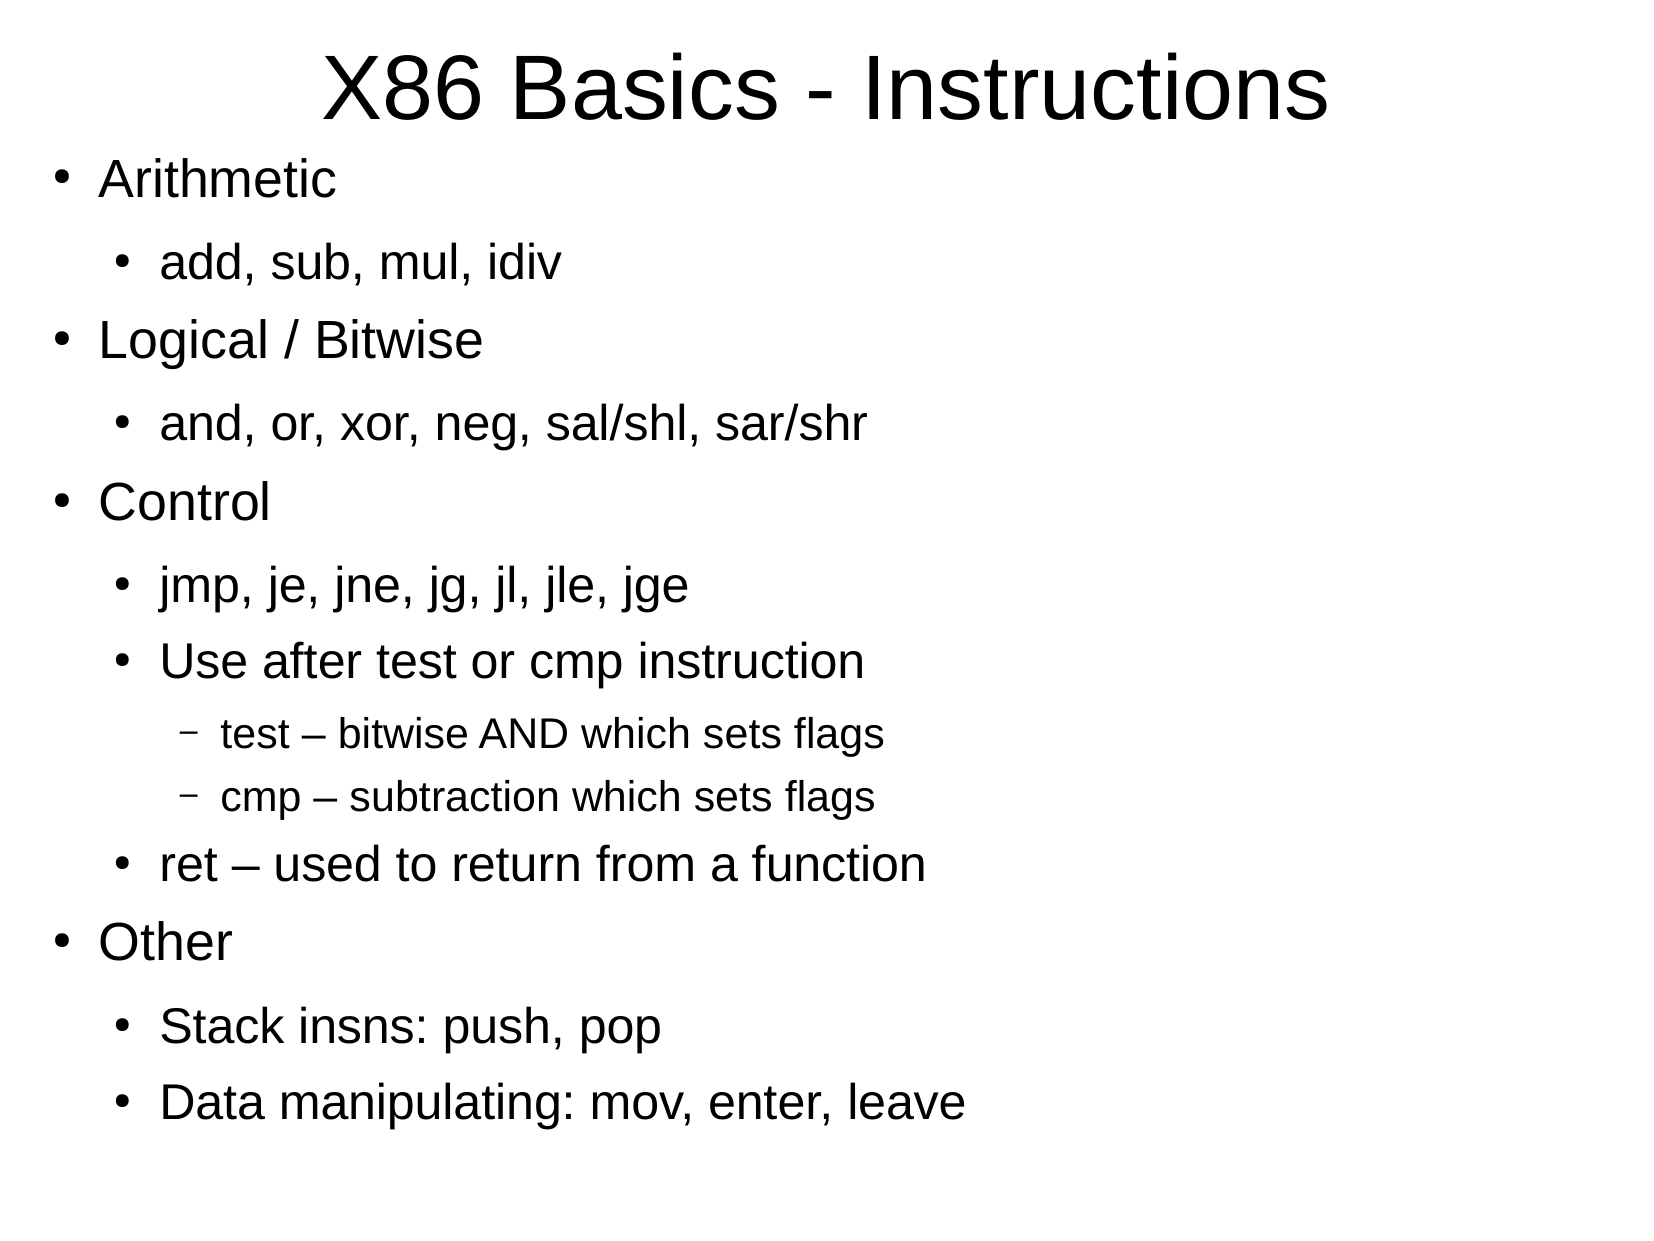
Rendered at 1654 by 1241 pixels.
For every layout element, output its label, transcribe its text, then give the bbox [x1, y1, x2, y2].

list Arithmetic add, sub, mul, idiv Logical / Bitwise and, or, xor, neg, sal/shl, sar/shr Control jmp, je, jne, jg, jl, jle, jge Use after test or cmp instruction test – bitwise AND which sets flags cmp – subtraction which sets flags ret – used to return from a function Other Stack insns: push, pop Data manipulating: mov, enter, leave [37, 148, 1654, 1139]
title X86 Basics - Instructions [82, 0, 1571, 148]
